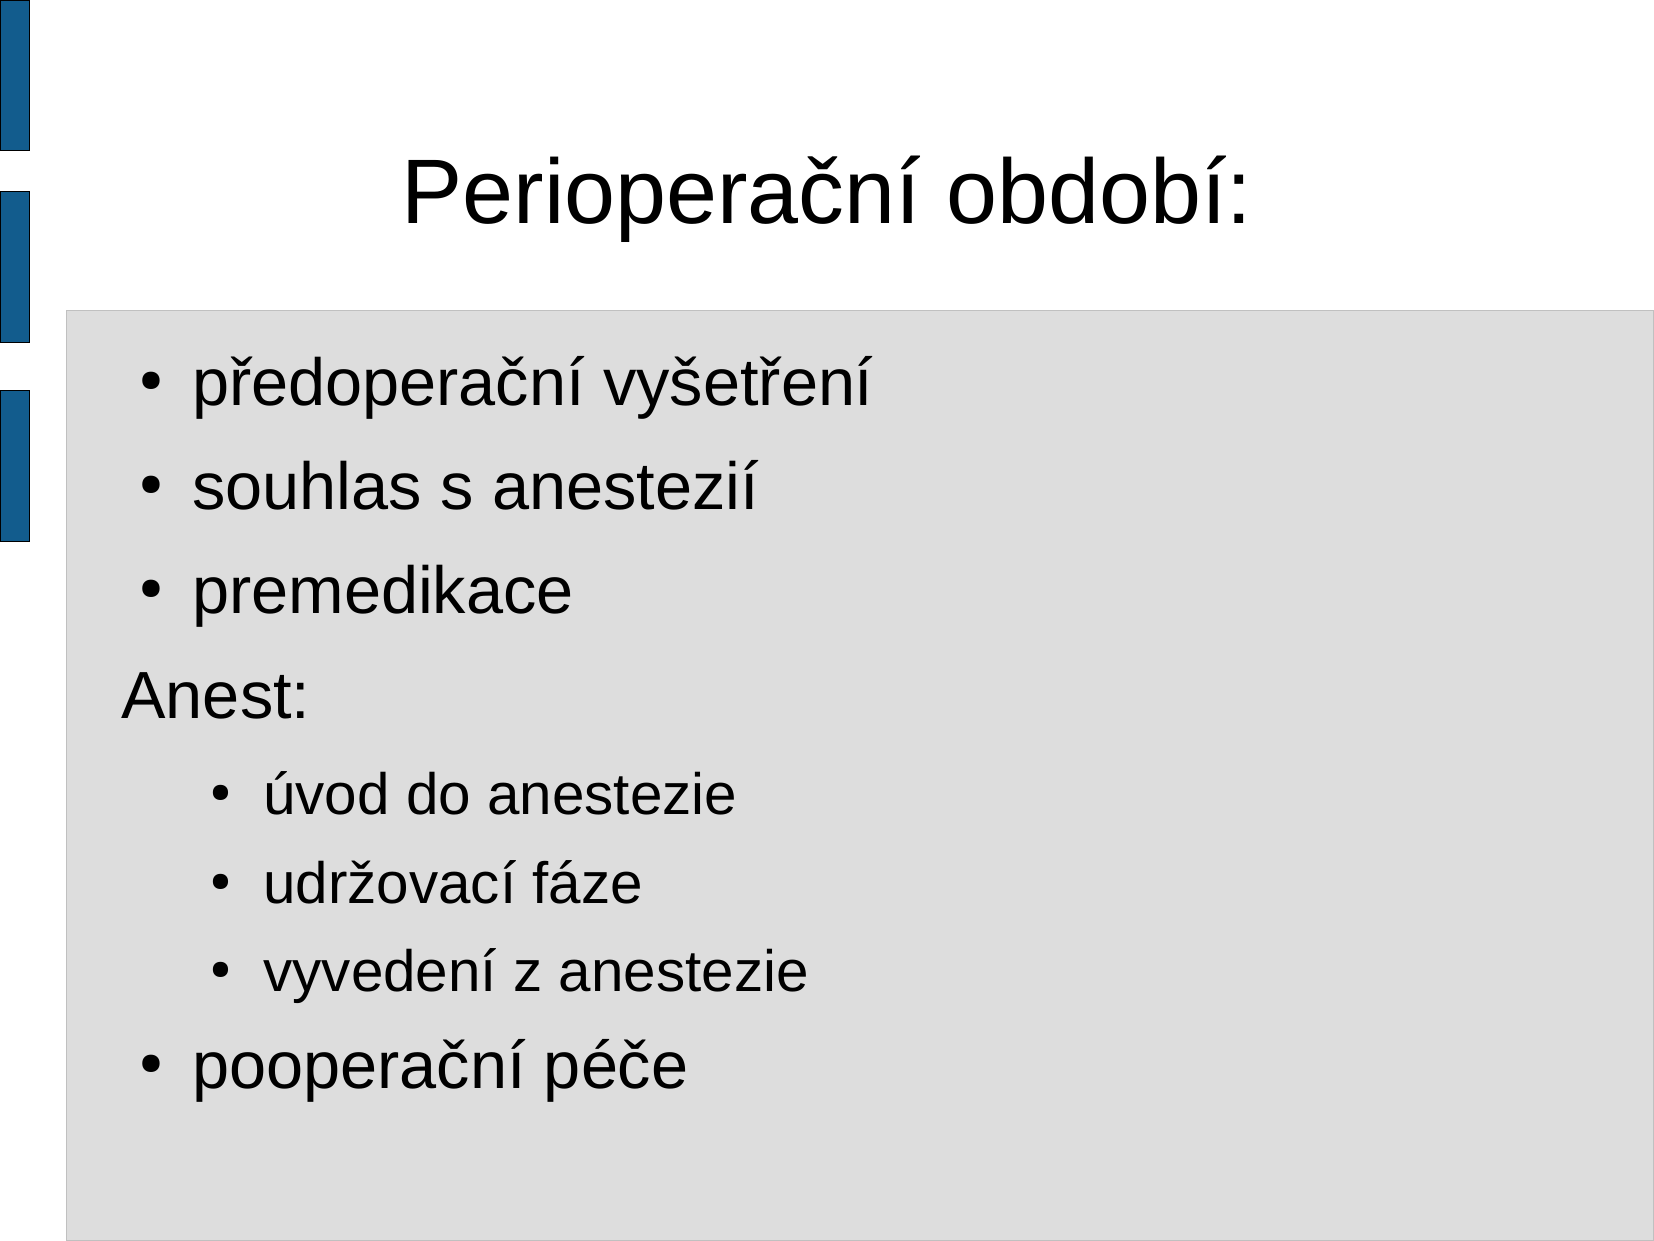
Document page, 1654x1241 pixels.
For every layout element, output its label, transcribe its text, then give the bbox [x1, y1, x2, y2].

title Perioperační období: [121, 91, 1534, 299]
list předoperační vyšetření souhlas s anestezií premedikace Anest: úvod do anestezie udržovací fáze vyvedení z anestezie pooperační péče [121, 344, 1534, 1102]
